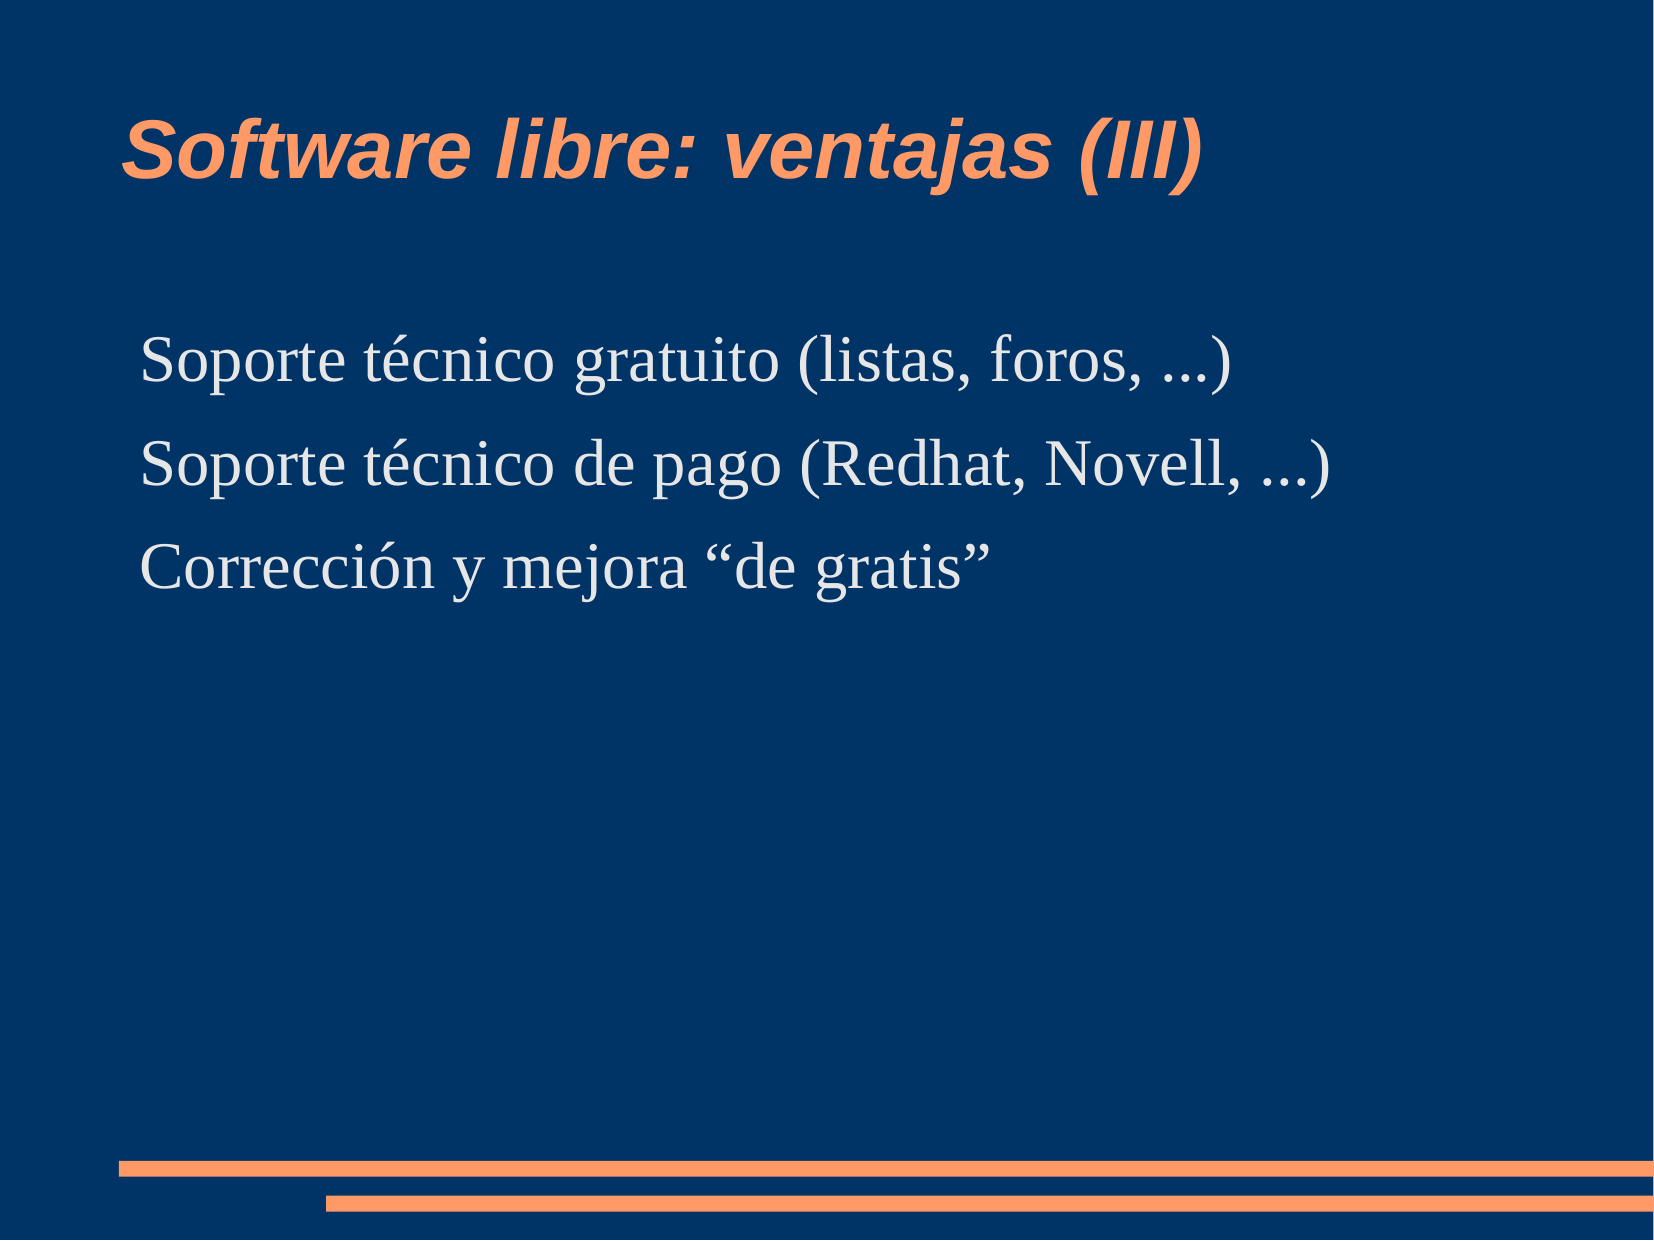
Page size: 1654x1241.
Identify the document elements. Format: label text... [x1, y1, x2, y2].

title Software libre: ventajas (III) [121, 53, 1534, 246]
list Soporte técnico gratuito (listas, foros, ...) Soporte técnico de pago (Redhat, Novell, ...) Corrección y mejora “de gratis” [121, 322, 1561, 1118]
